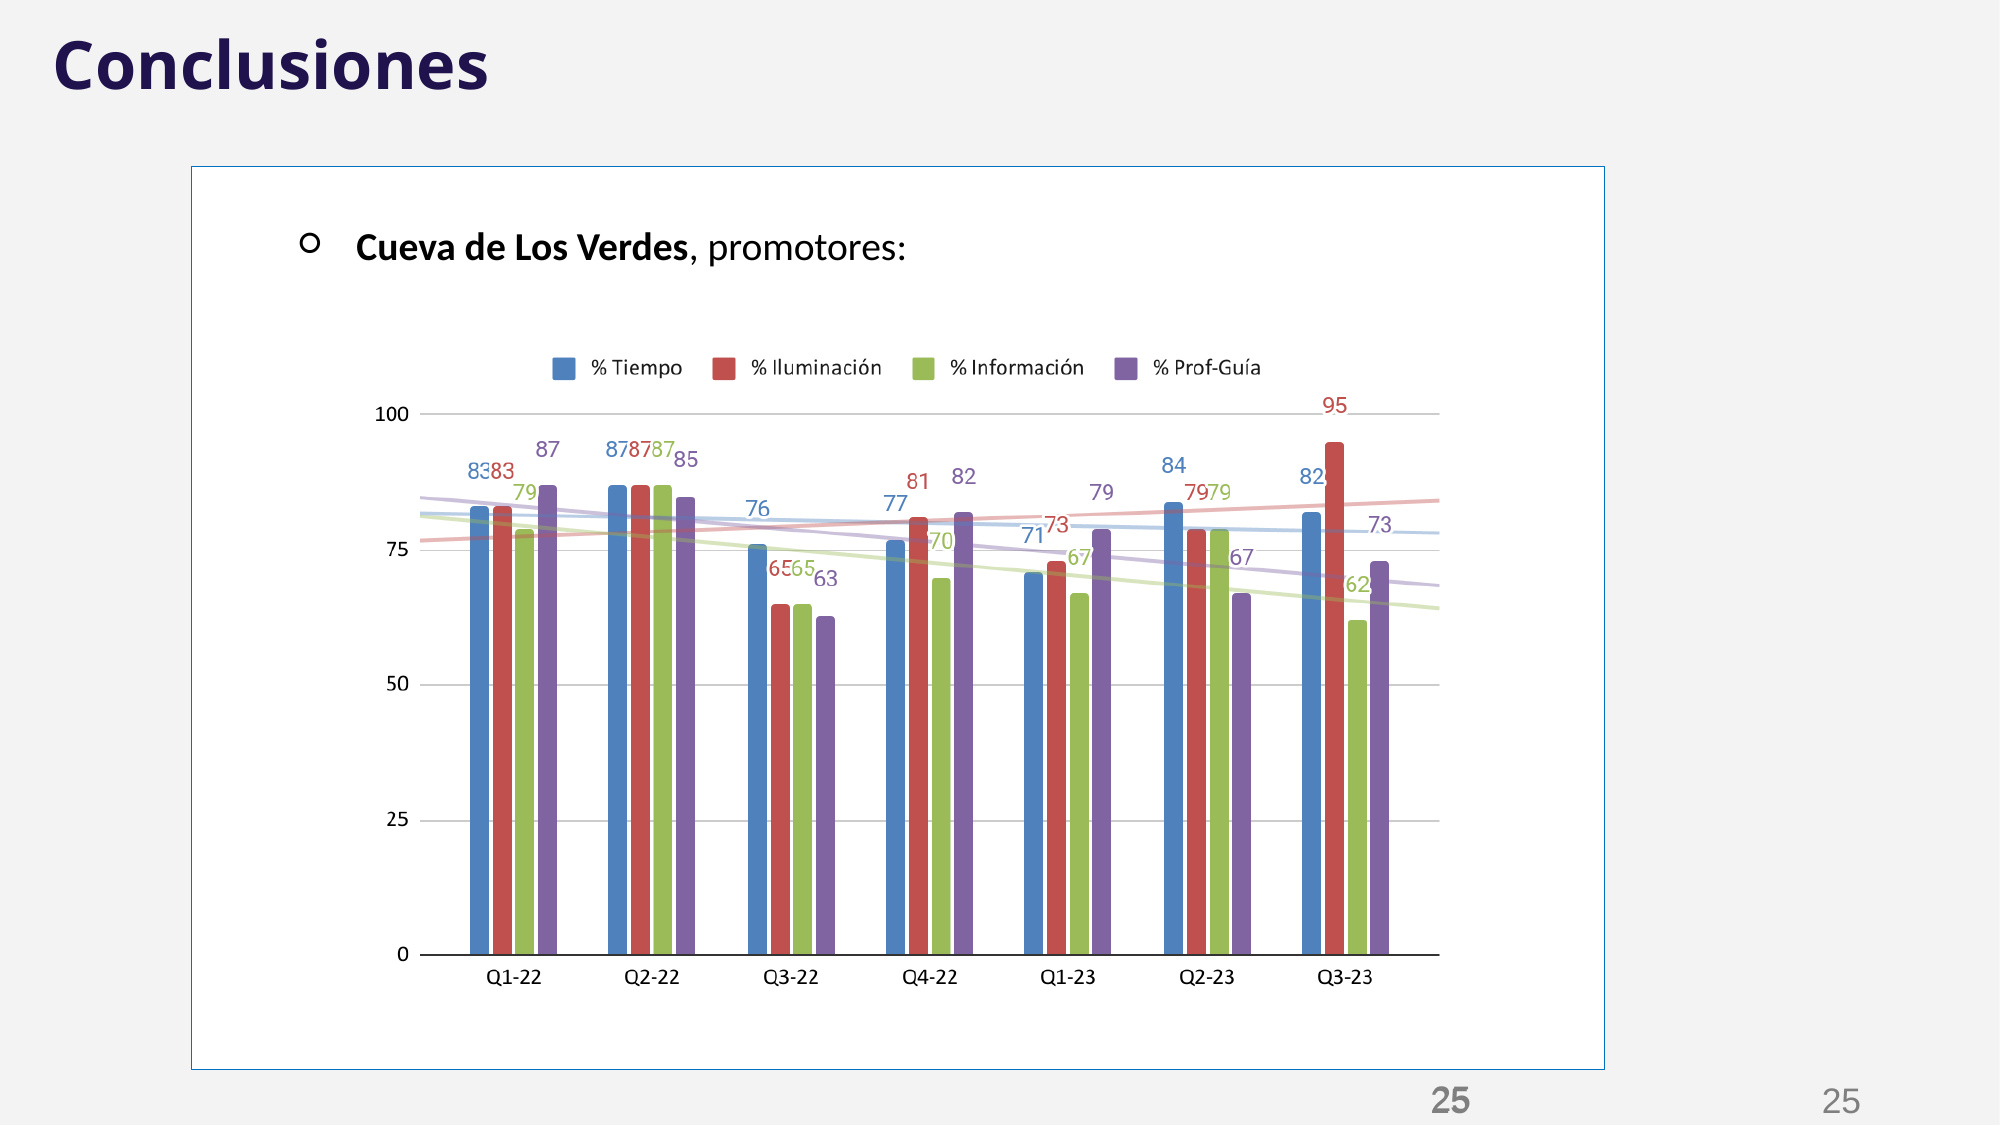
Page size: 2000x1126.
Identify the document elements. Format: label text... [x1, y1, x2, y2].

text_box Conclusiones [52, 0, 1945, 126]
text_box <number> [1412, 1069, 1880, 1126]
picture [339, 322, 1474, 1024]
text_box Cueva de Los Verdes, promotores: [191, 166, 1605, 1070]
